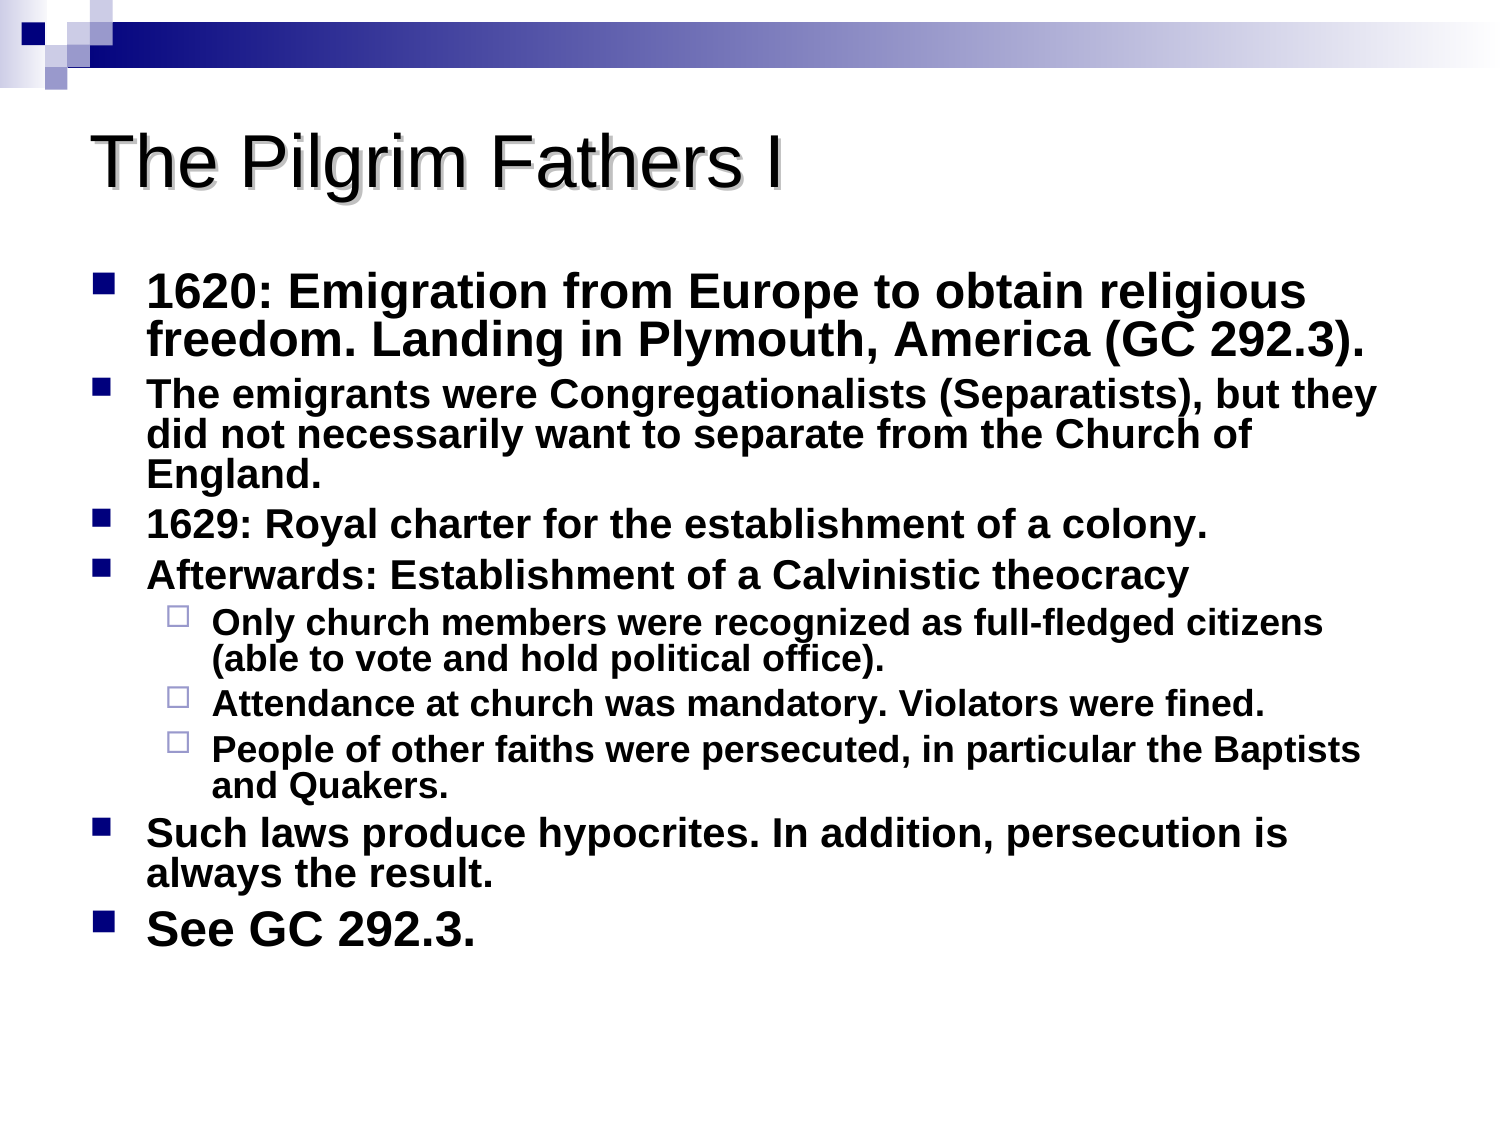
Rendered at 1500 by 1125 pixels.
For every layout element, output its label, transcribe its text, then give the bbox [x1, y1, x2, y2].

list 1620: Emigration from Europe to obtain religious freedom. Landing in Plymouth, America (GC 292.3). The emigrants were Congregationalists (Separatists), but they did not necessarily want to separate from the Church of England. 1629: Royal charter for the establishment of a colony. Afterwards: Establishment of a Calvinistic theocracy Only church members were recognized as full-fledged citizens (able to vote and hold political office). Attendance at church was mandatory. Violators were fined. People of other faiths were persecuted, in particular the Baptists and Quakers. Such laws produce hypocrites. In addition, persecution is always the result. See GC 292.3. [75, 262, 1426, 1047]
title The Pilgrim Fathers I [75, 44, 826, 262]
